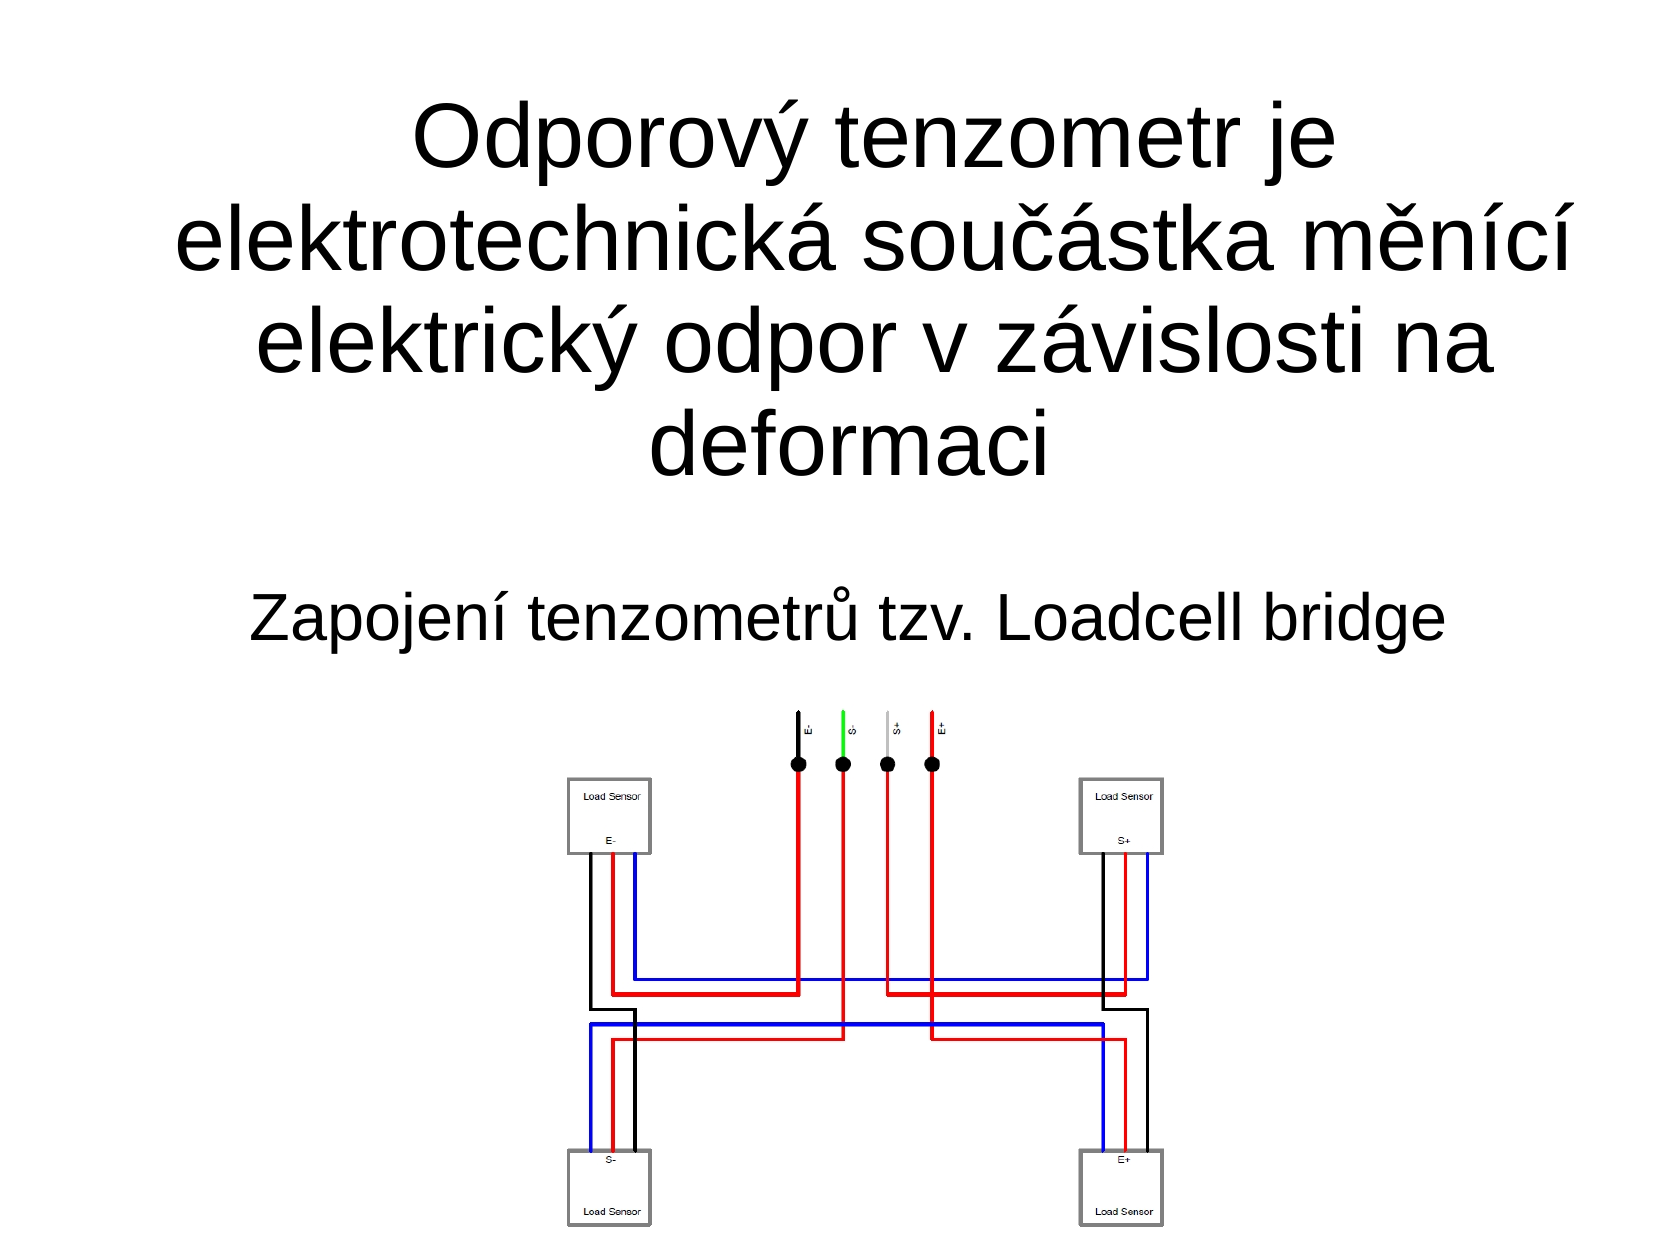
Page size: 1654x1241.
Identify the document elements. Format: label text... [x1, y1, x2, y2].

subtitle Zapojení tenzometrů tzv. Loadcell bridge [105, 380, 1594, 856]
title Odporový tenzometr je elektrotechnická součástka měnící elektrický odpor v závislosti na deformaci [131, 84, 1621, 496]
picture [540, 856, 1171, 1241]
